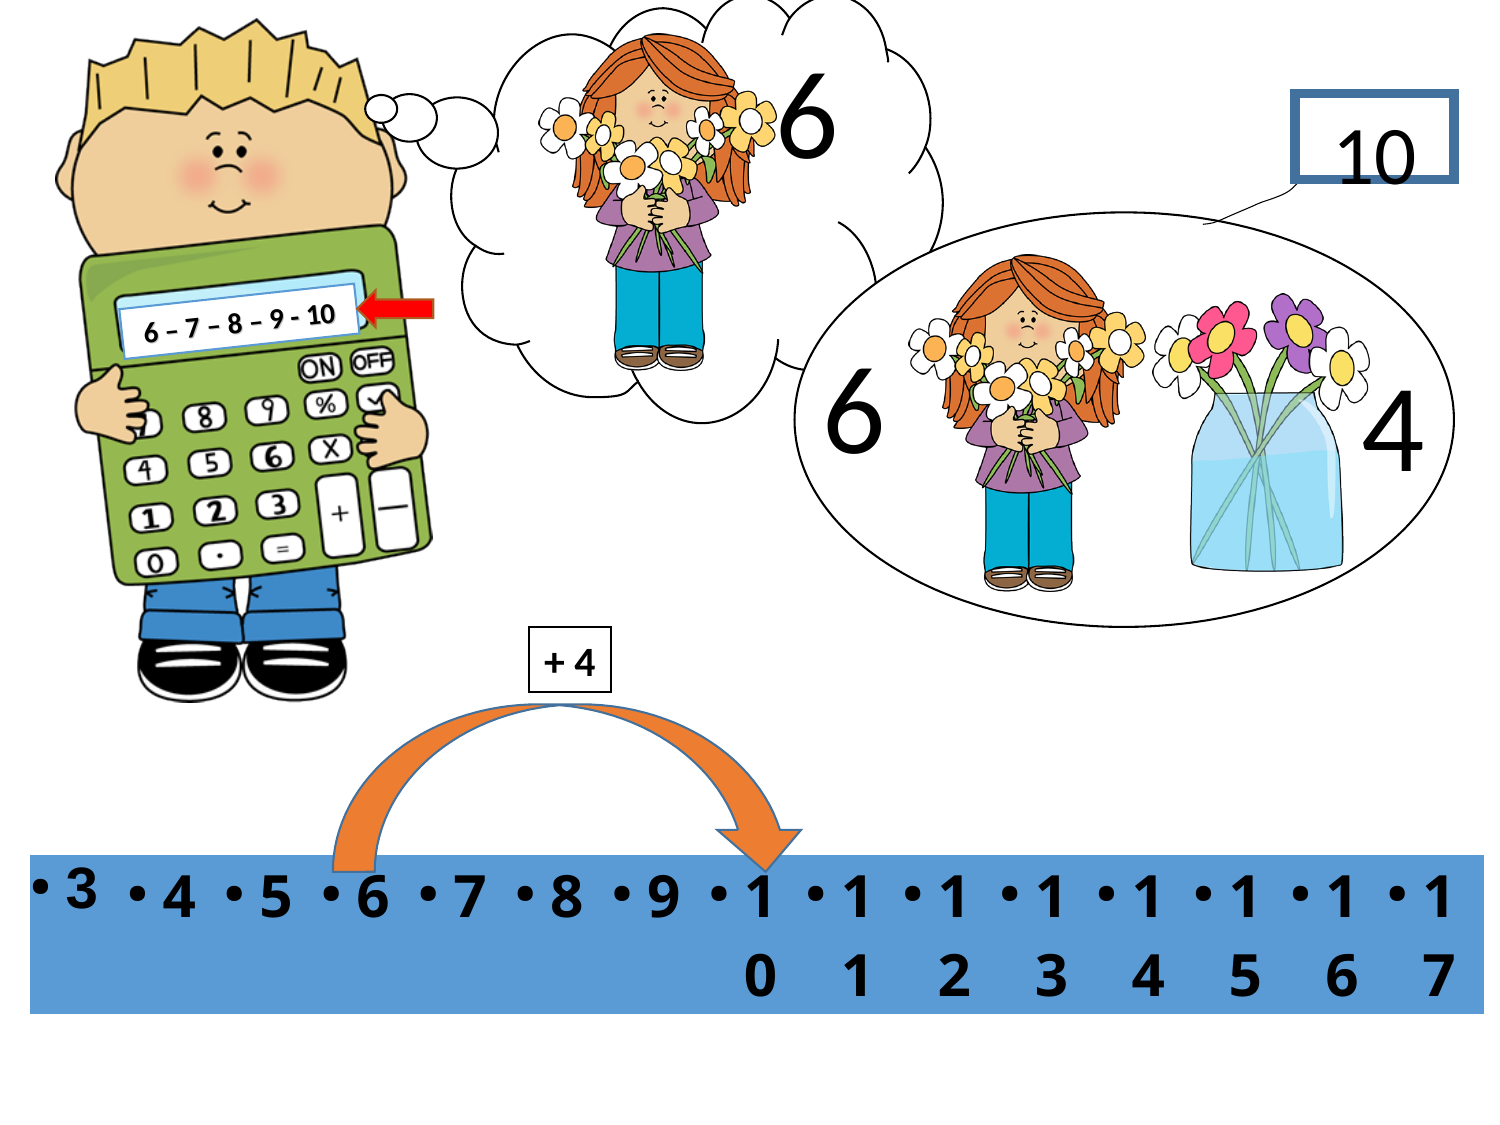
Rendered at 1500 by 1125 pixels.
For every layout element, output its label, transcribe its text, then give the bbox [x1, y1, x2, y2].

text_box [1440, 360, 1454, 480]
text_box [365, 44, 772, 424]
text_box 4 [1374, 404, 1402, 442]
picture [1152, 293, 1370, 572]
text_box 10 [1383, 136, 1407, 179]
table_header 4 [127, 855, 224, 1014]
text_box 6 [760, 26, 854, 191]
table_header 6 [321, 855, 418, 1014]
text_box 4 [1370, 338, 1440, 504]
table_header 14 [1096, 855, 1193, 1014]
table_header 17 [1387, 855, 1484, 1014]
picture [908, 254, 1146, 592]
text_box [1370, 504, 1426, 558]
table_header 9 [612, 855, 709, 1014]
text_box [332, 704, 802, 872]
text_box [357, 290, 434, 328]
text_box 6 [807, 321, 901, 486]
text_box + 4 [529, 627, 611, 692]
table_header 12 [902, 855, 999, 1014]
table_header 16 [1290, 855, 1387, 1014]
table_header 13 [999, 855, 1096, 1014]
picture [55, 18, 433, 703]
text_box 6 – 7 – 8 – 9 - 10 [119, 283, 360, 359]
text_box 10 [1295, 93, 1454, 180]
table_header 10 [709, 855, 805, 1014]
table_header 8 [515, 855, 612, 1014]
text_box [617, 0, 1428, 627]
table_header 11 [805, 855, 902, 1014]
picture [538, 33, 777, 371]
table_header 7 [418, 855, 515, 1014]
table_header 15 [1193, 855, 1290, 1014]
table_header 5 [224, 855, 321, 1014]
table_header 3 [30, 855, 127, 1014]
